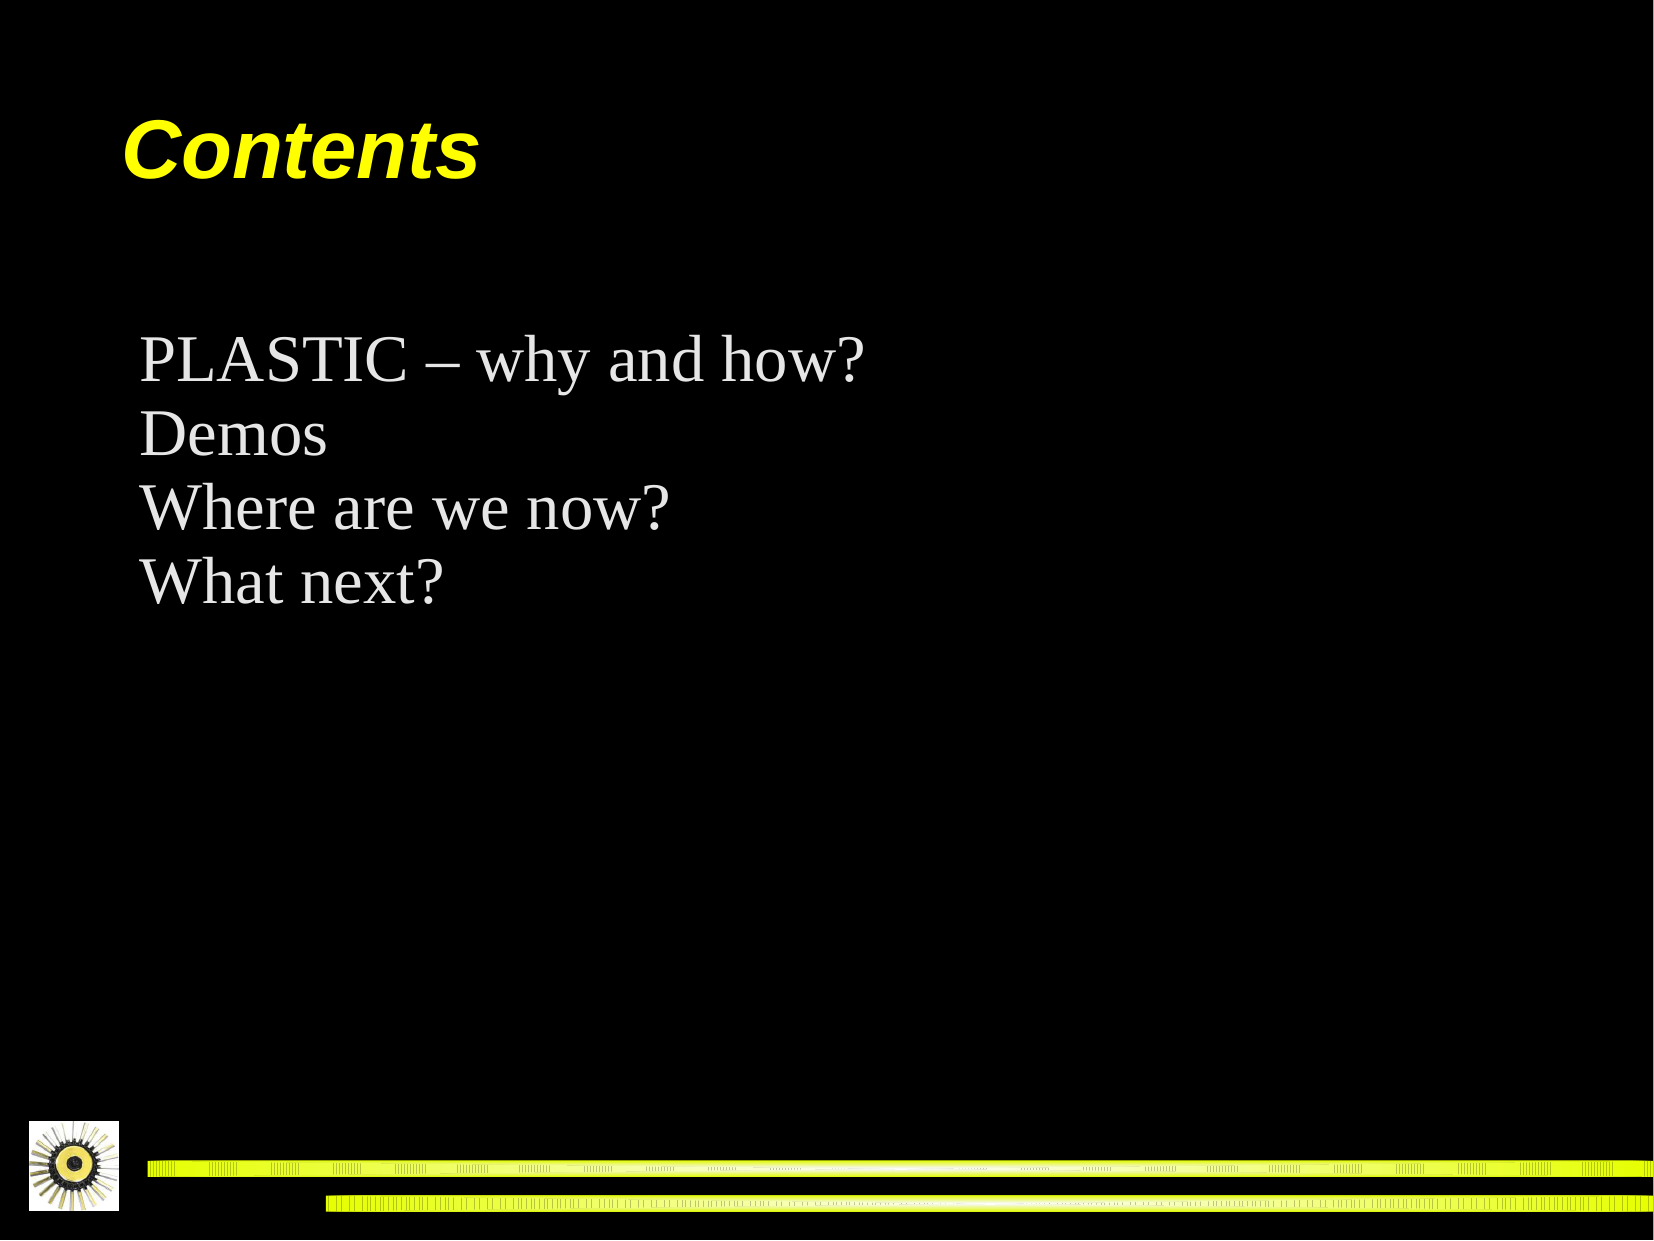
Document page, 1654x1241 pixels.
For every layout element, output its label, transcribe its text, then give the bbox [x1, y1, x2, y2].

list PLASTIC – why and how? Demos Where are we now? What next? [121, 322, 1561, 1133]
title Contents [121, 46, 1534, 254]
picture [29, 1121, 119, 1211]
